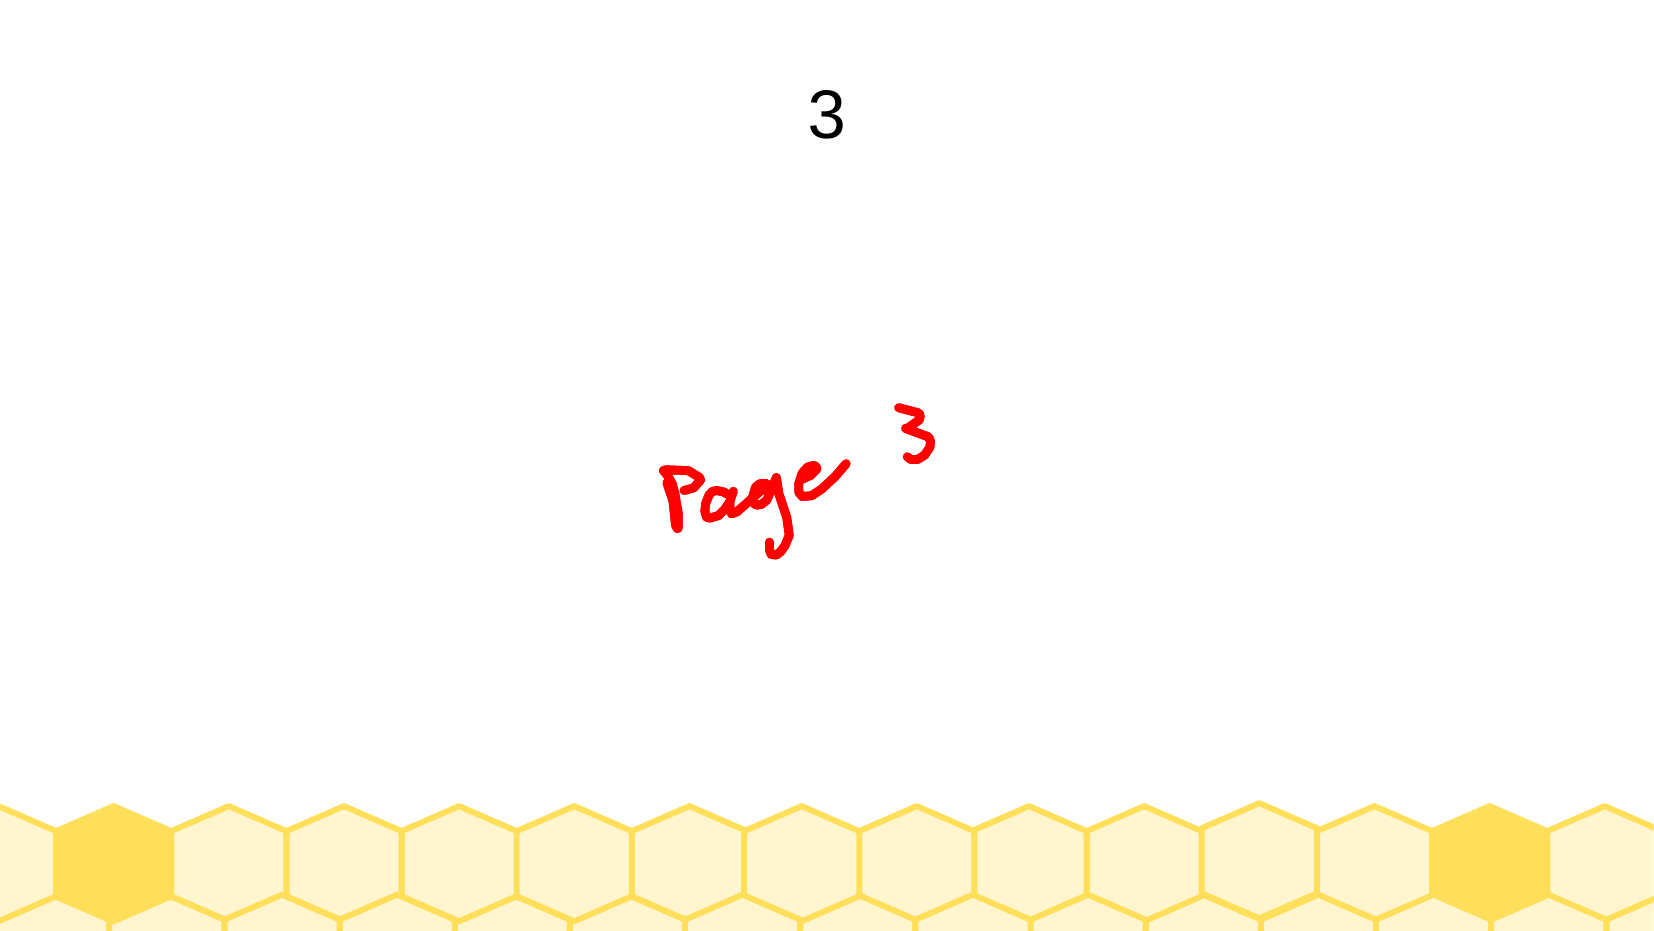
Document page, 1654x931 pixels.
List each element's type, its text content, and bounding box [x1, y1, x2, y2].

title 3 [82, 37, 1571, 193]
